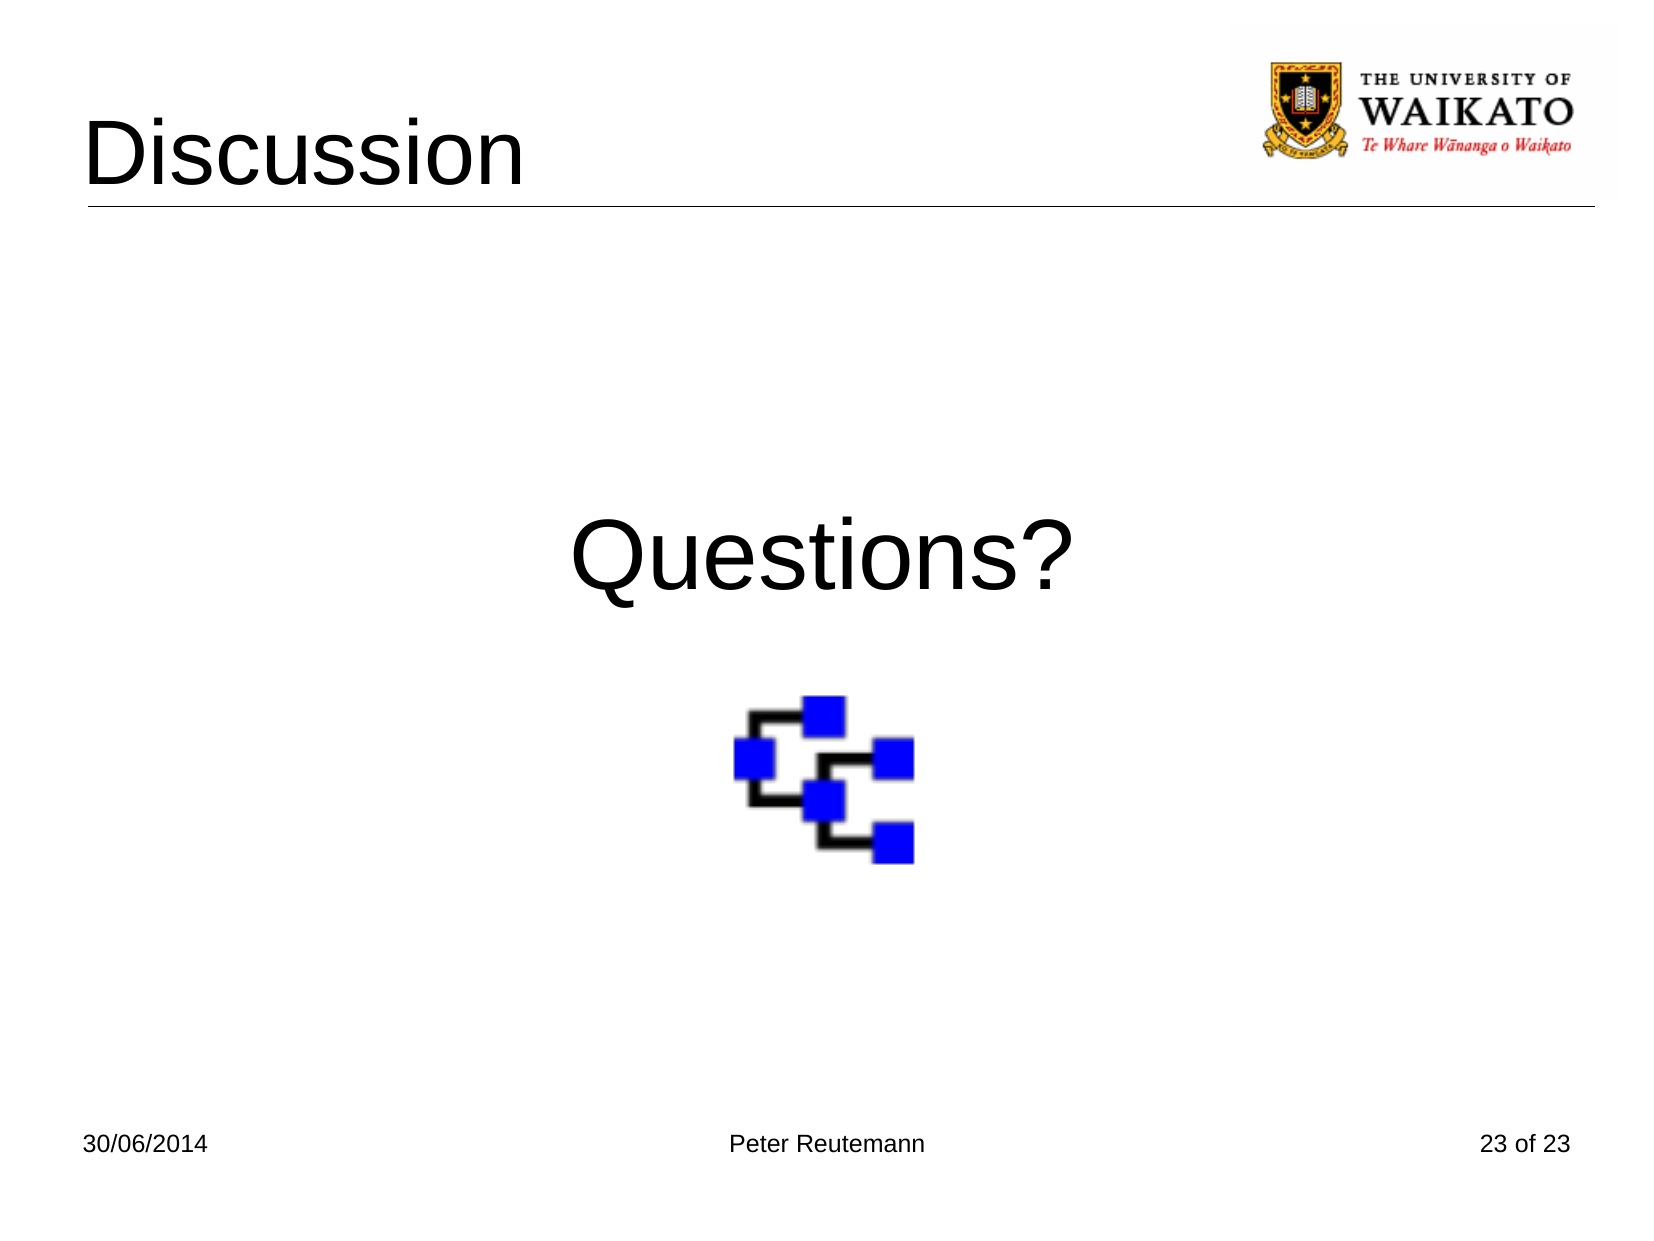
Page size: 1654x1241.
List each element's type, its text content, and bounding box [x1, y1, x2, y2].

picture [1228, 24, 1619, 201]
title Discussion [82, 49, 1571, 257]
picture [708, 670, 936, 886]
list Questions? [82, 290, 1571, 1010]
